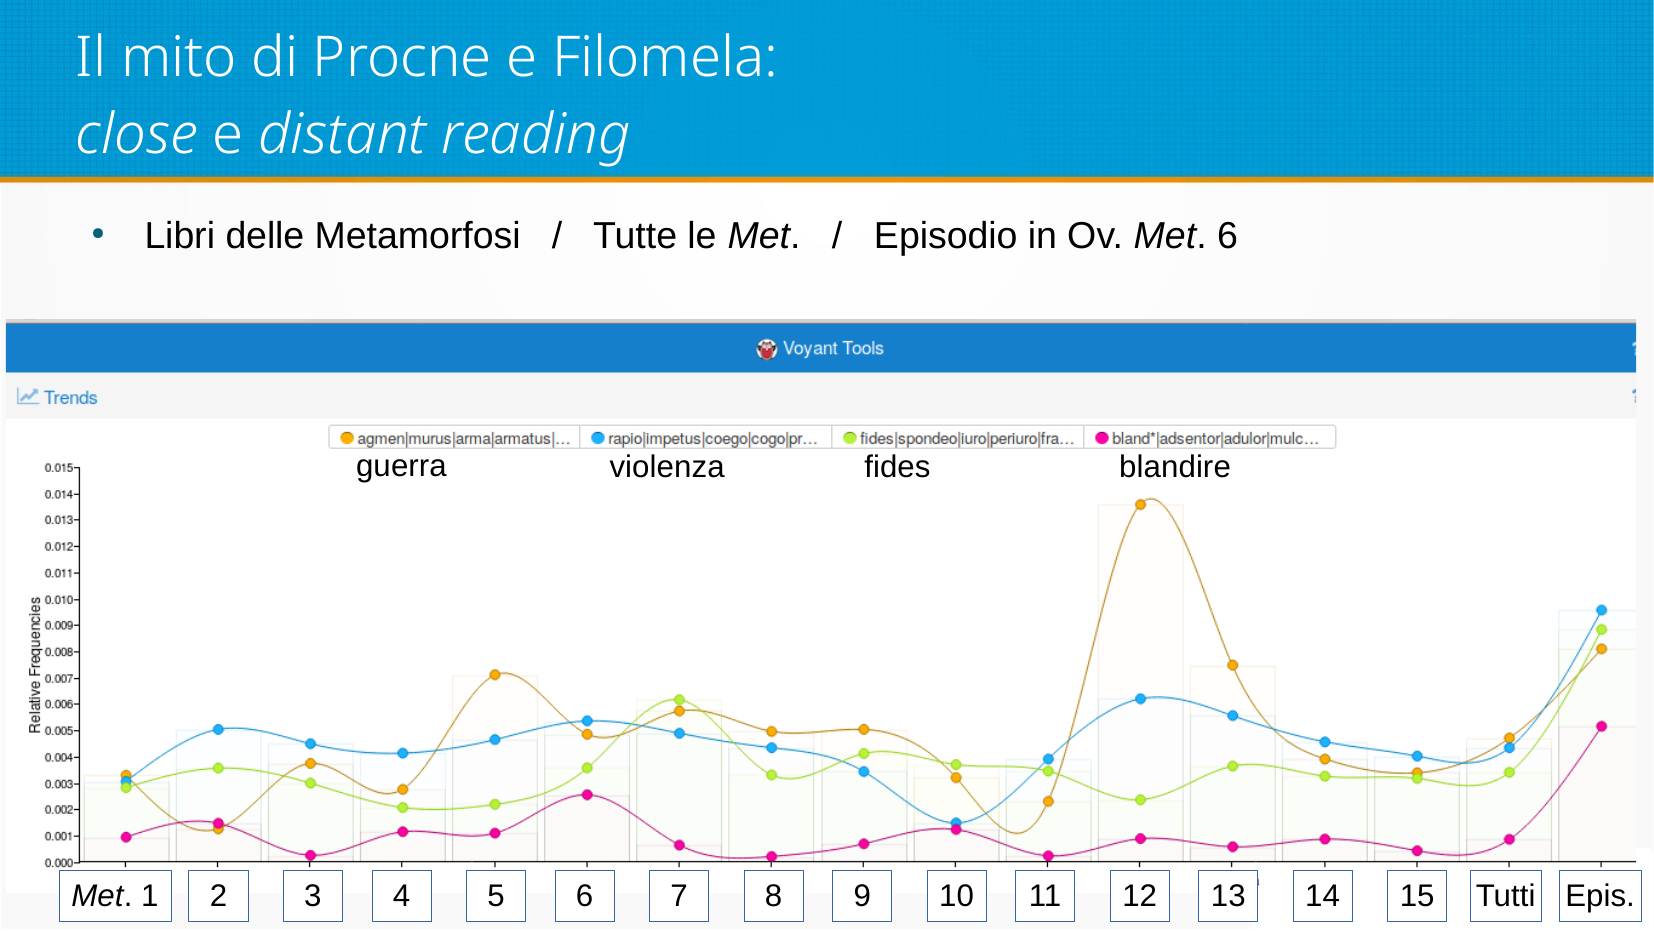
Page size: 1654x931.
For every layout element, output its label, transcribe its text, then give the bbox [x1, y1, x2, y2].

text_box Met. 1 [59, 870, 172, 922]
text_box 2 [188, 870, 249, 922]
text_box 8 [744, 870, 804, 922]
text_box 11 [1015, 870, 1075, 922]
text_box 15 [1387, 870, 1447, 922]
picture [0, 175, 1654, 931]
text_box [1251, 850, 1654, 931]
text_box guerra [283, 450, 520, 481]
text_box blandire [1057, 451, 1294, 482]
text_box 9 [832, 870, 892, 922]
text_box fides [779, 451, 1016, 482]
text_box 5 [466, 870, 526, 922]
text_box 4 [372, 870, 432, 922]
text_box Libri delle Metamorfosi / Tutte le Met. / Episodio in Ov. Met. 6 [59, 206, 1619, 319]
text_box 13 [1198, 870, 1258, 922]
text_box Tutti [1470, 870, 1542, 922]
text_box Epis. [1559, 870, 1642, 922]
text_box 3 [283, 870, 343, 922]
text_box 10 [927, 870, 987, 922]
text_box 6 [555, 870, 615, 922]
text_box 12 [1110, 870, 1170, 922]
text_box 14 [1293, 870, 1353, 922]
text_box violenza [549, 451, 779, 482]
text_box 7 [649, 870, 709, 922]
title Il mito di Procne e Filomela: close e distant reading [75, 14, 1564, 171]
